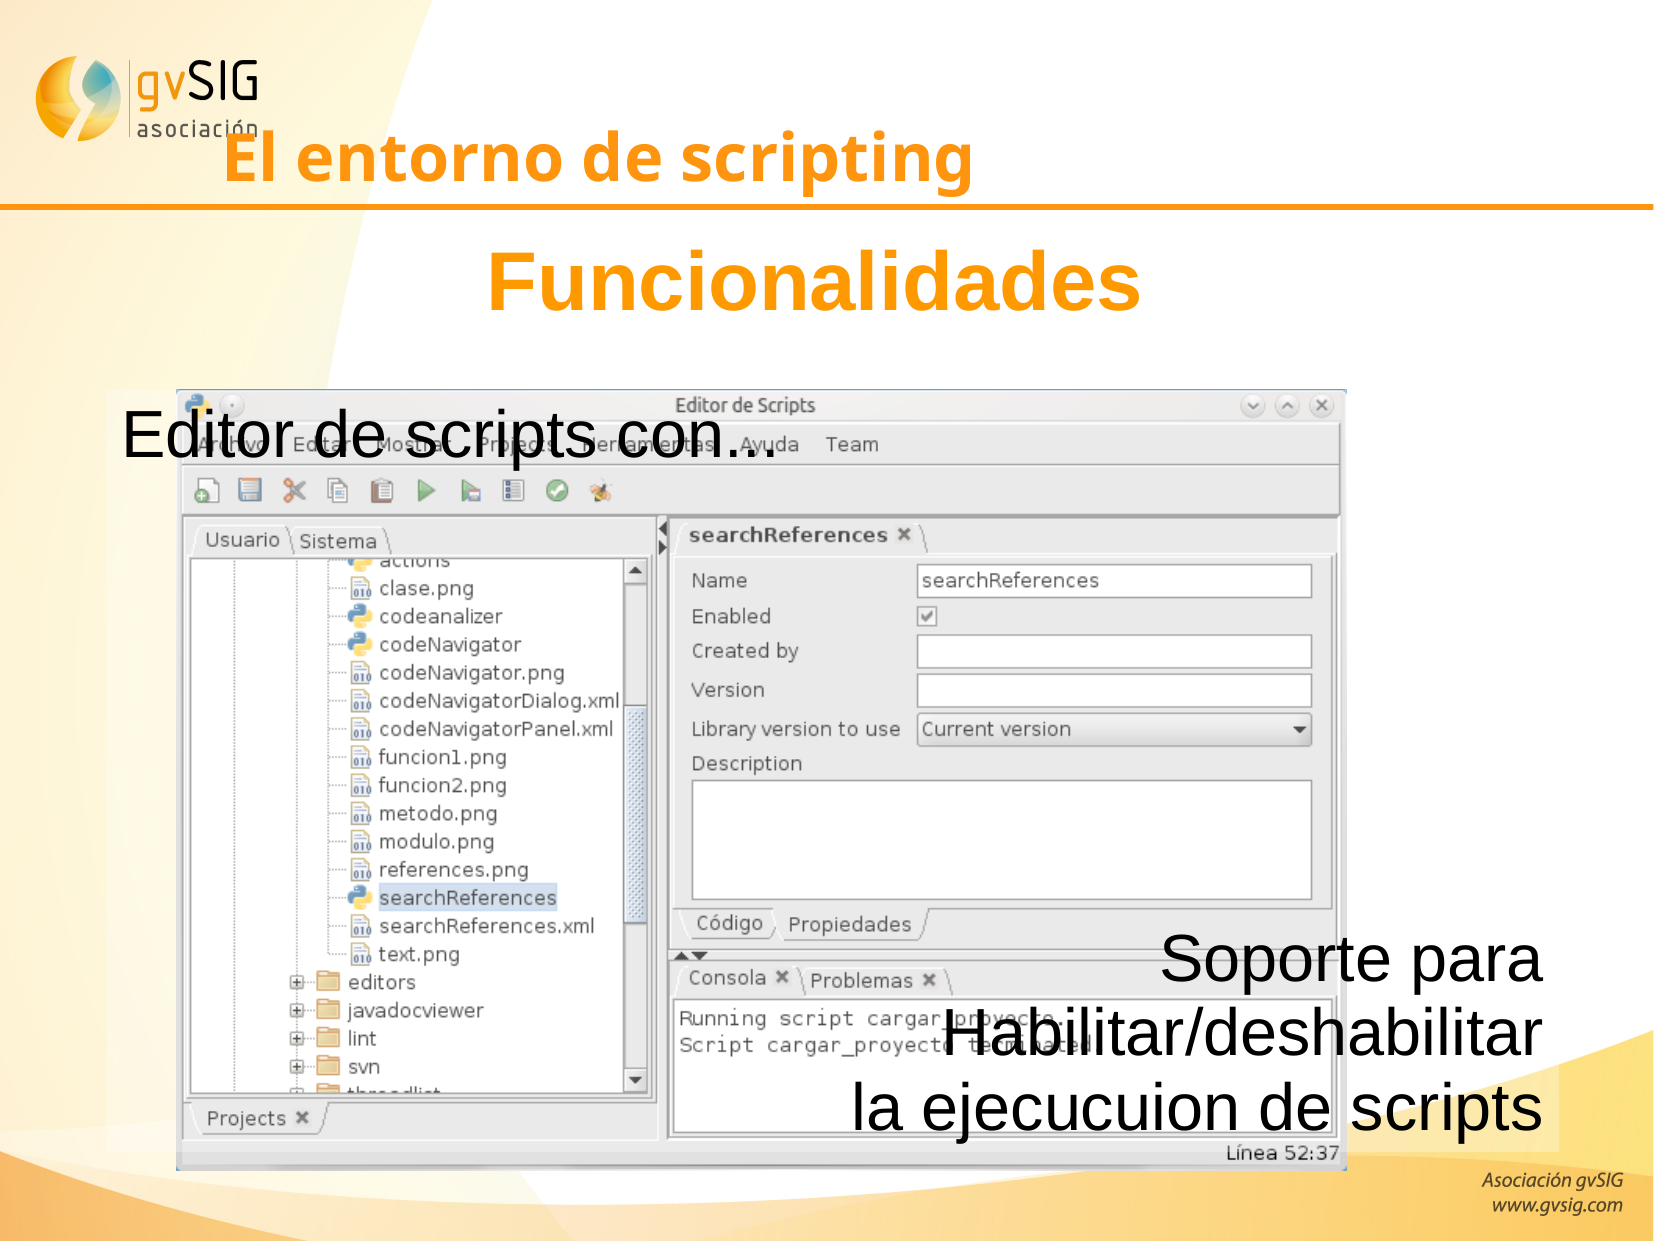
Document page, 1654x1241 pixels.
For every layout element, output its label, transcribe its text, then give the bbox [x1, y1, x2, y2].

text_box Editor de scripts con... Soporte para Habilitar/deshabilitar la ejecucuion de scripts [106, 389, 1560, 1153]
text_box Funcionalidades [23, 228, 1607, 337]
title El entorno de scripting [0, 0, 1654, 207]
picture [0, 210, 1654, 1241]
